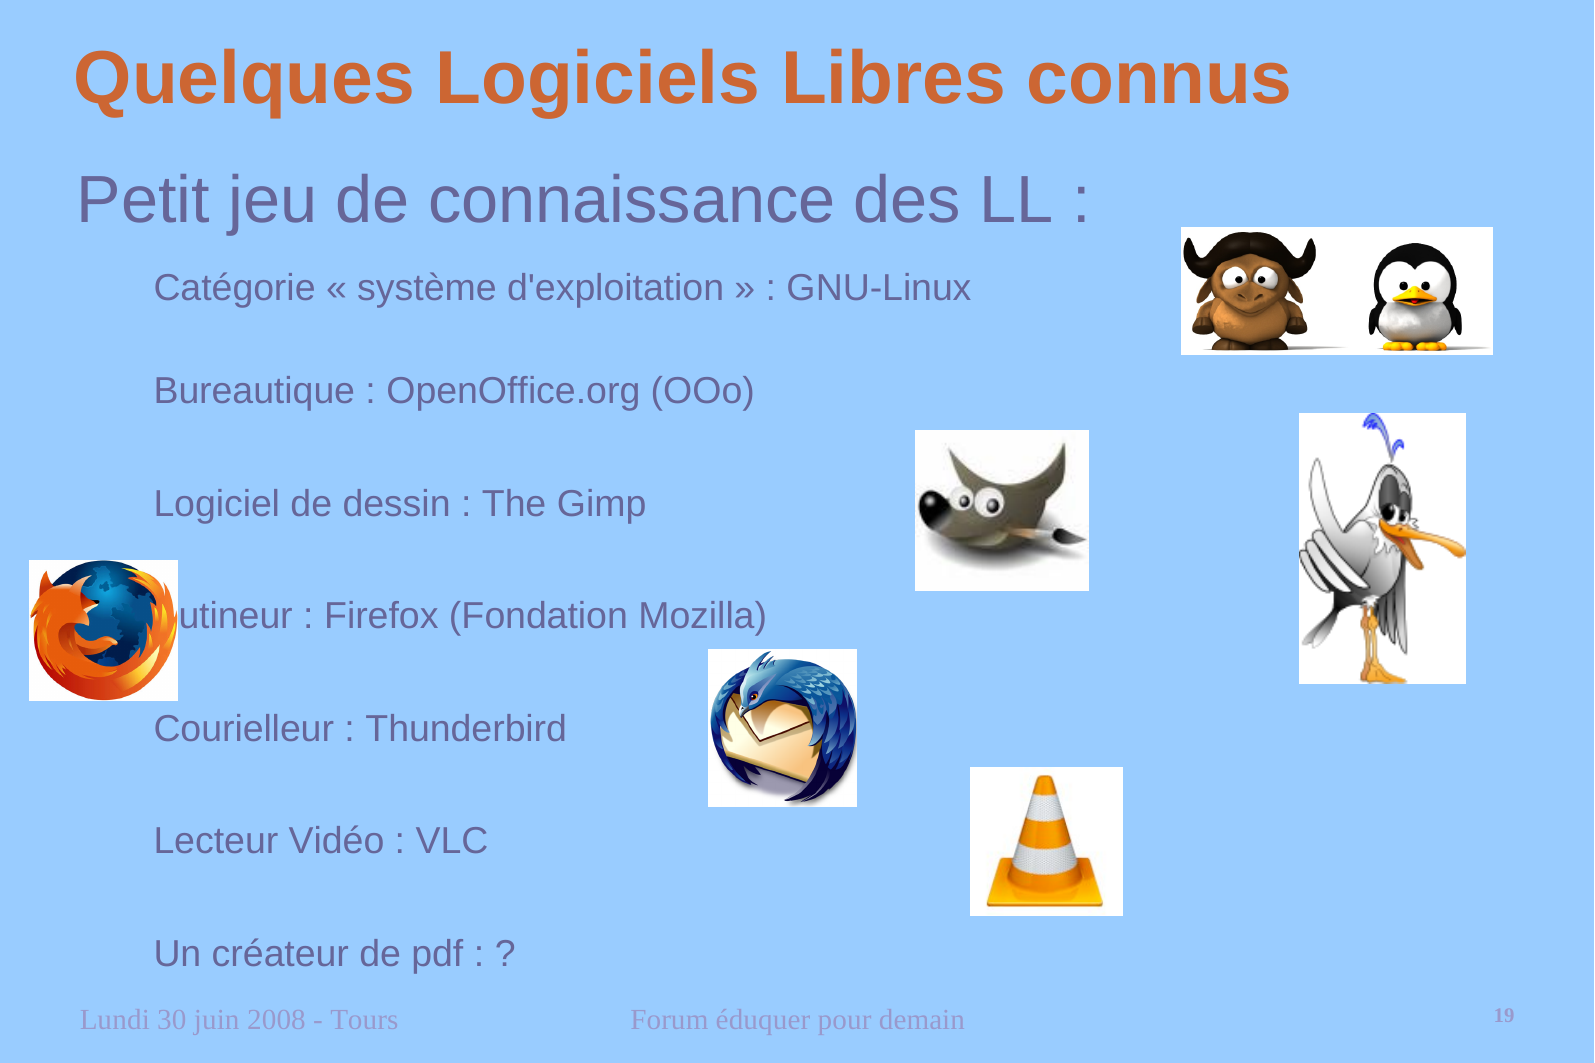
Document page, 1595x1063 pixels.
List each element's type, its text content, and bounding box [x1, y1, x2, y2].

picture [1181, 227, 1493, 355]
picture [29, 560, 178, 701]
list Petit jeu de connaissance des LL : Catégorie « système d'exploitation » : GNU-Linux Bureautique : OpenOffice.org (OOo) Logiciel de dessin : The Gimp Butineur : Firefox (Fondation Mozilla) Courielleur : Thunderbird Lecteur Vidéo : VLC Un créateur de pdf : ? [59, 162, 1595, 975]
picture [708, 649, 857, 807]
picture [970, 767, 1123, 916]
title Quelques Logiciels Libres connus [74, 7, 1576, 148]
